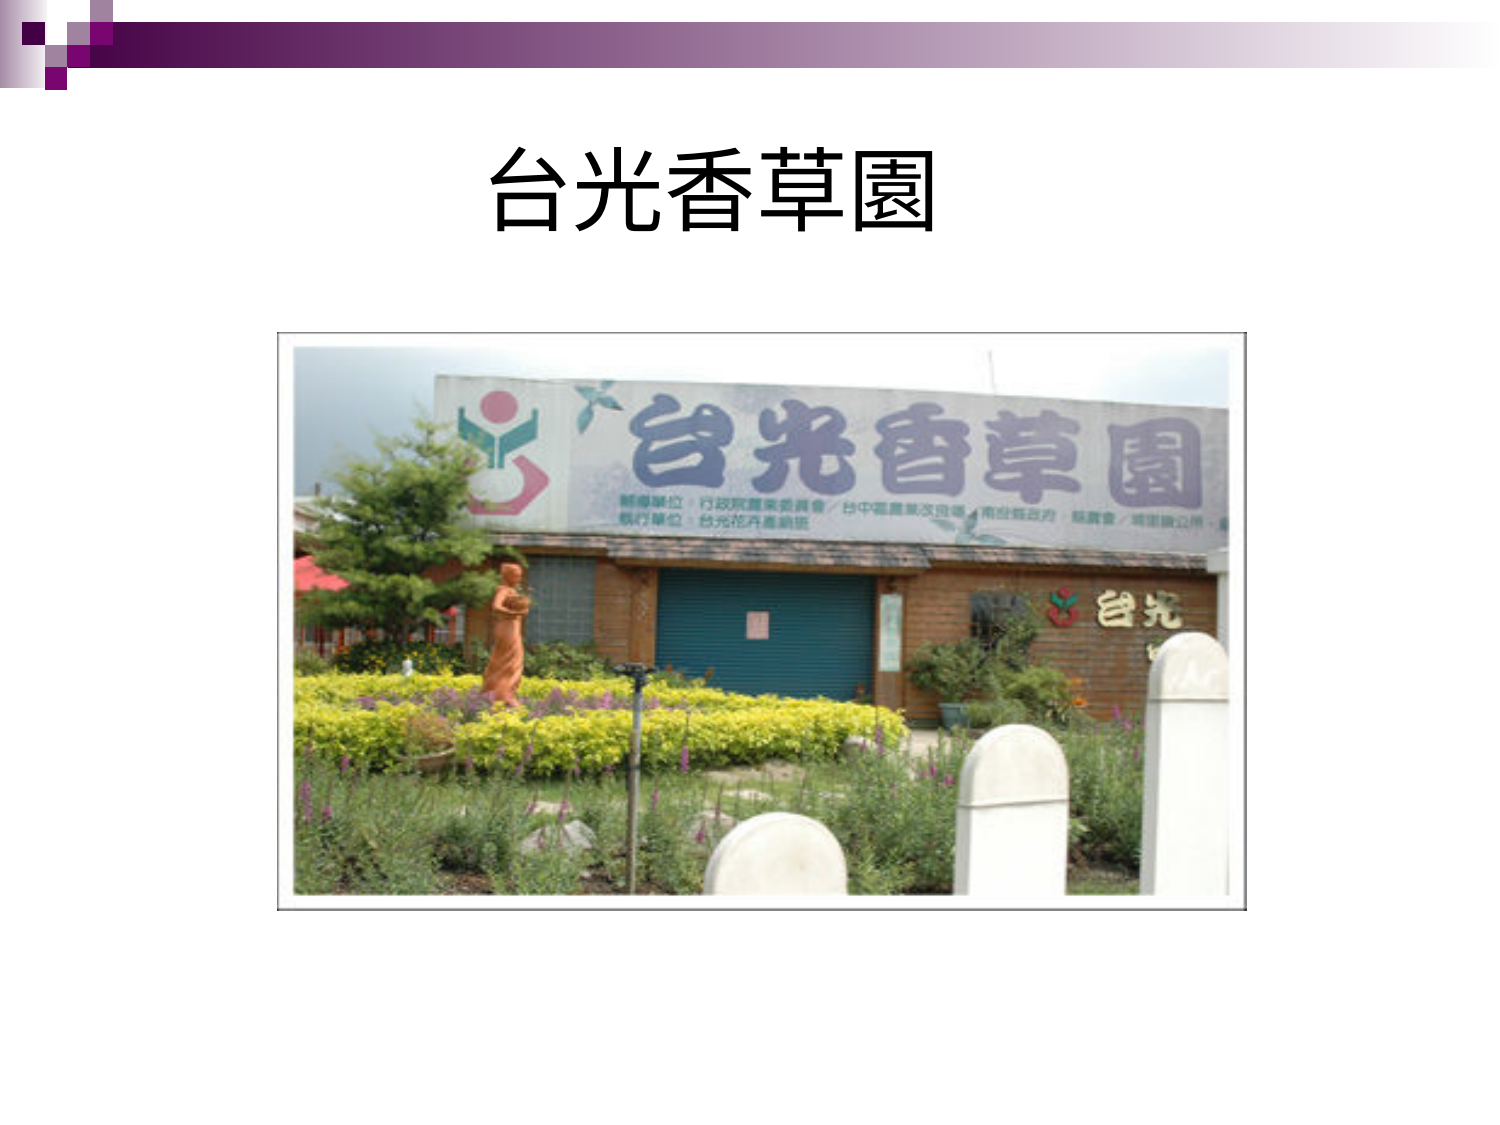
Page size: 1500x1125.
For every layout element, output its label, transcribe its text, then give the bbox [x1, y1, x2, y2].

picture [277, 332, 1247, 911]
title 台光香草園 [75, 75, 1426, 300]
